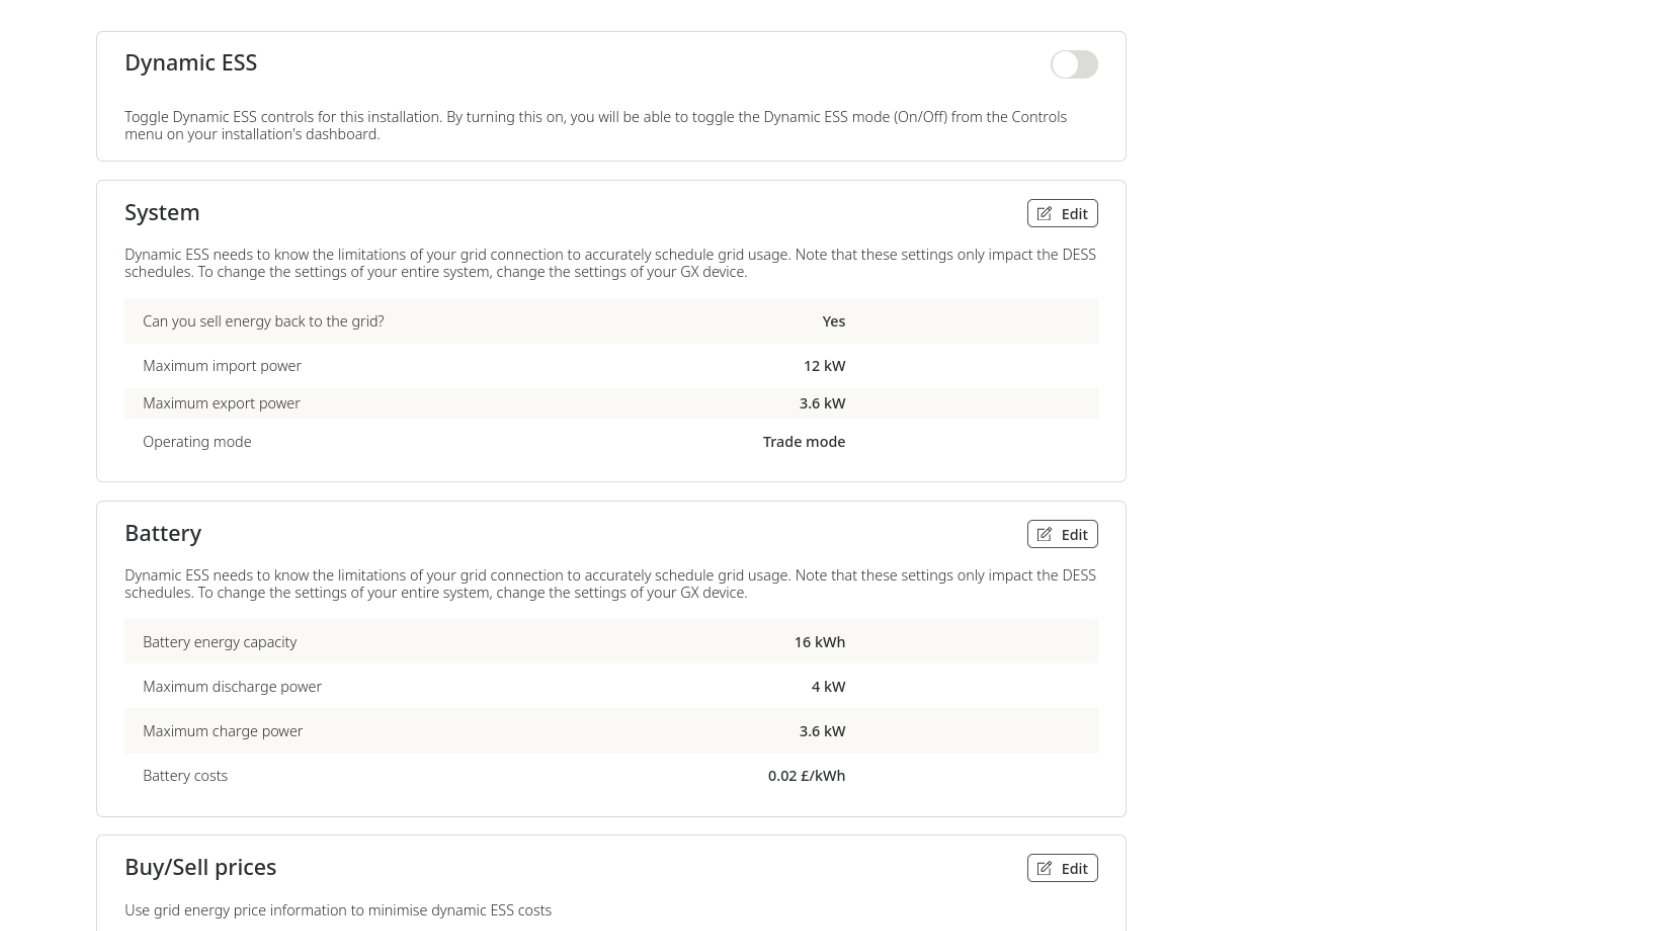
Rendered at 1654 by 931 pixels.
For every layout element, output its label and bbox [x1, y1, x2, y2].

picture [88, 29, 1163, 931]
